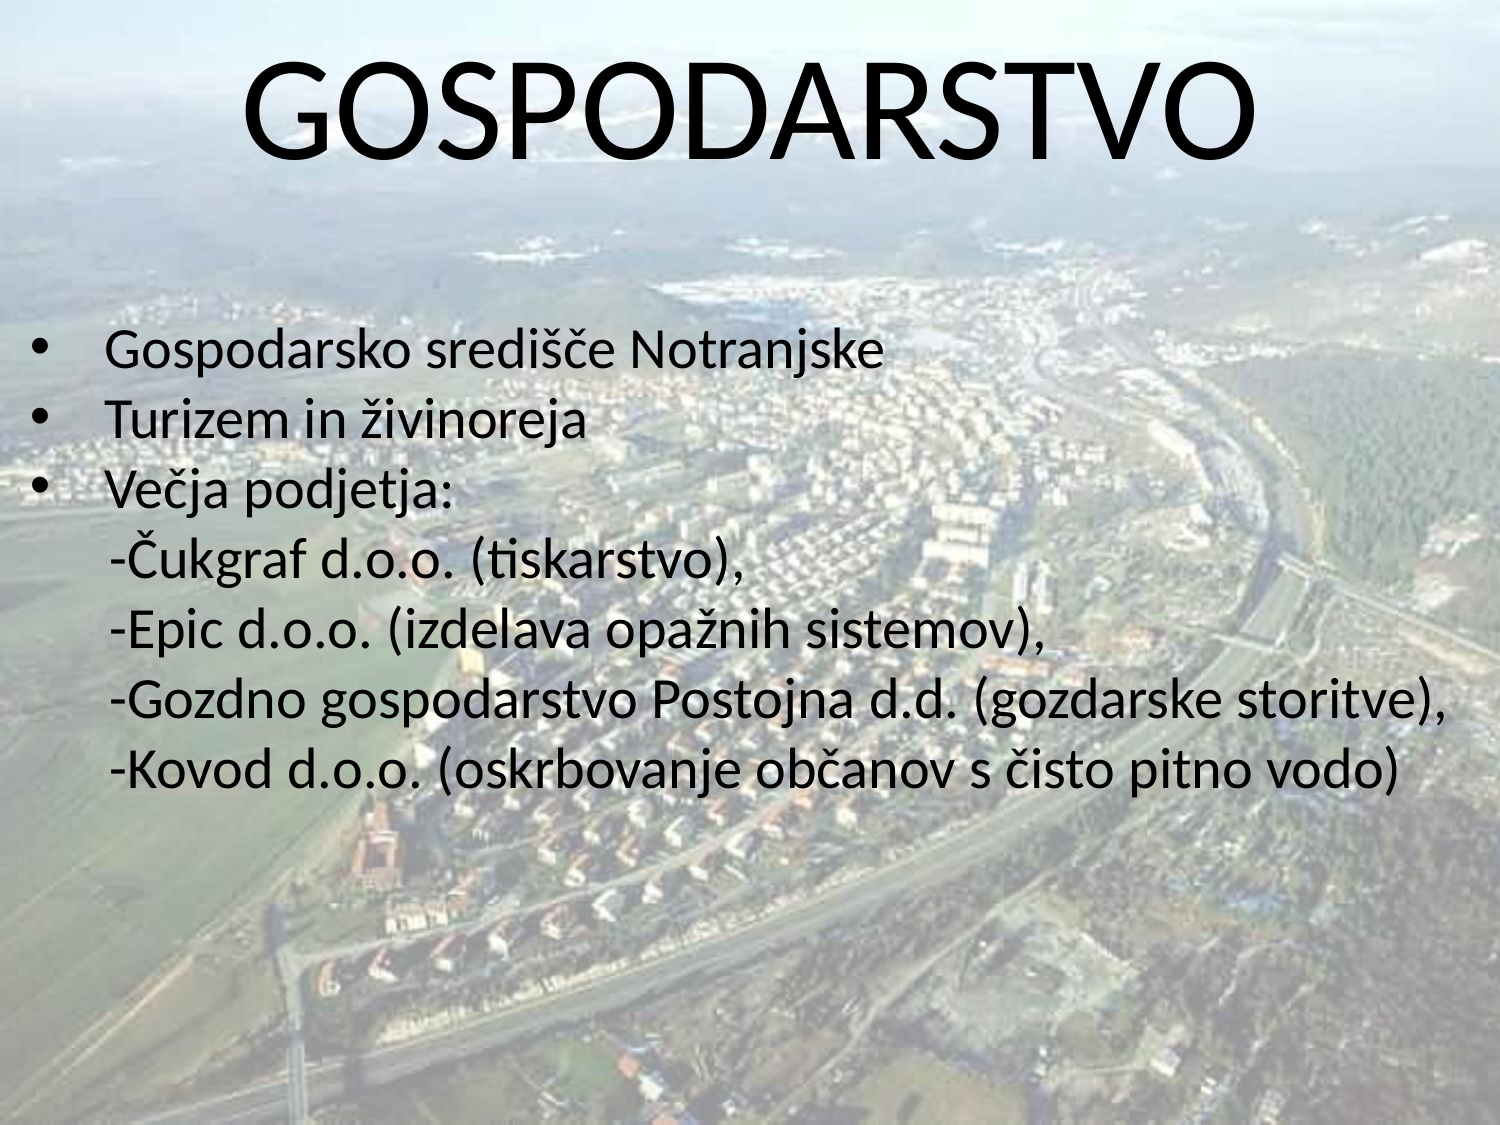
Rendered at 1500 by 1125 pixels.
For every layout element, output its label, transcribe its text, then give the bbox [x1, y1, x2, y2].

text_box Gospodarsko središče Notranjske Turizem in živinoreja Večja podjetja: -Čukgraf d.o.o. (tiskarstvo), -Epic d.o.o. (izdelava opažnih sistemov), -Gozdno gospodarstvo Postojna d.d. (gozdarske storitve), -Kovod d.o.o. (oskrbovanje občanov s čisto pitno vodo) [15, 302, 1485, 948]
picture [0, 198, 1500, 1125]
text_box GOSPODARSTVO [0, 2, 1500, 198]
